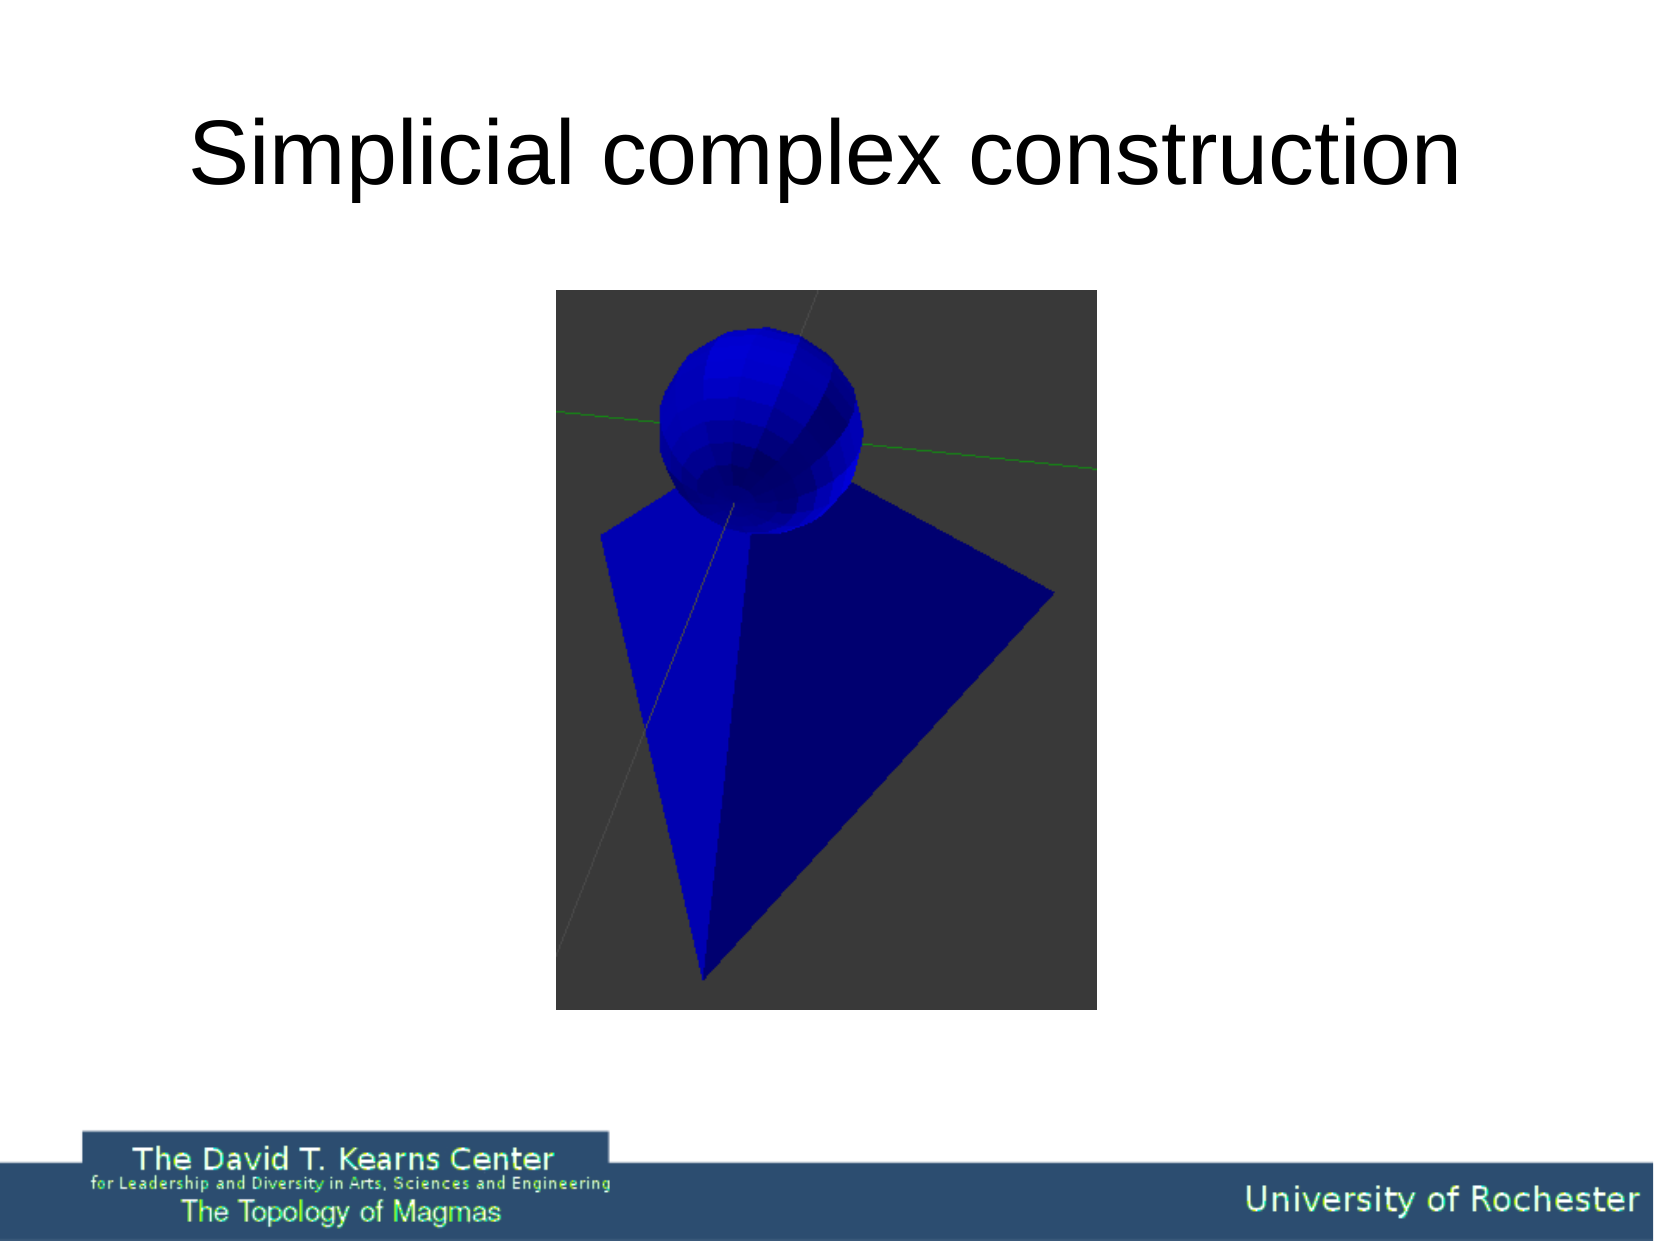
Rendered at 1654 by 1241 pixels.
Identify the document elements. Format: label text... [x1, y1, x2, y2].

title Simplicial complex construction [82, 49, 1571, 257]
picture [0, 0, 1654, 1241]
